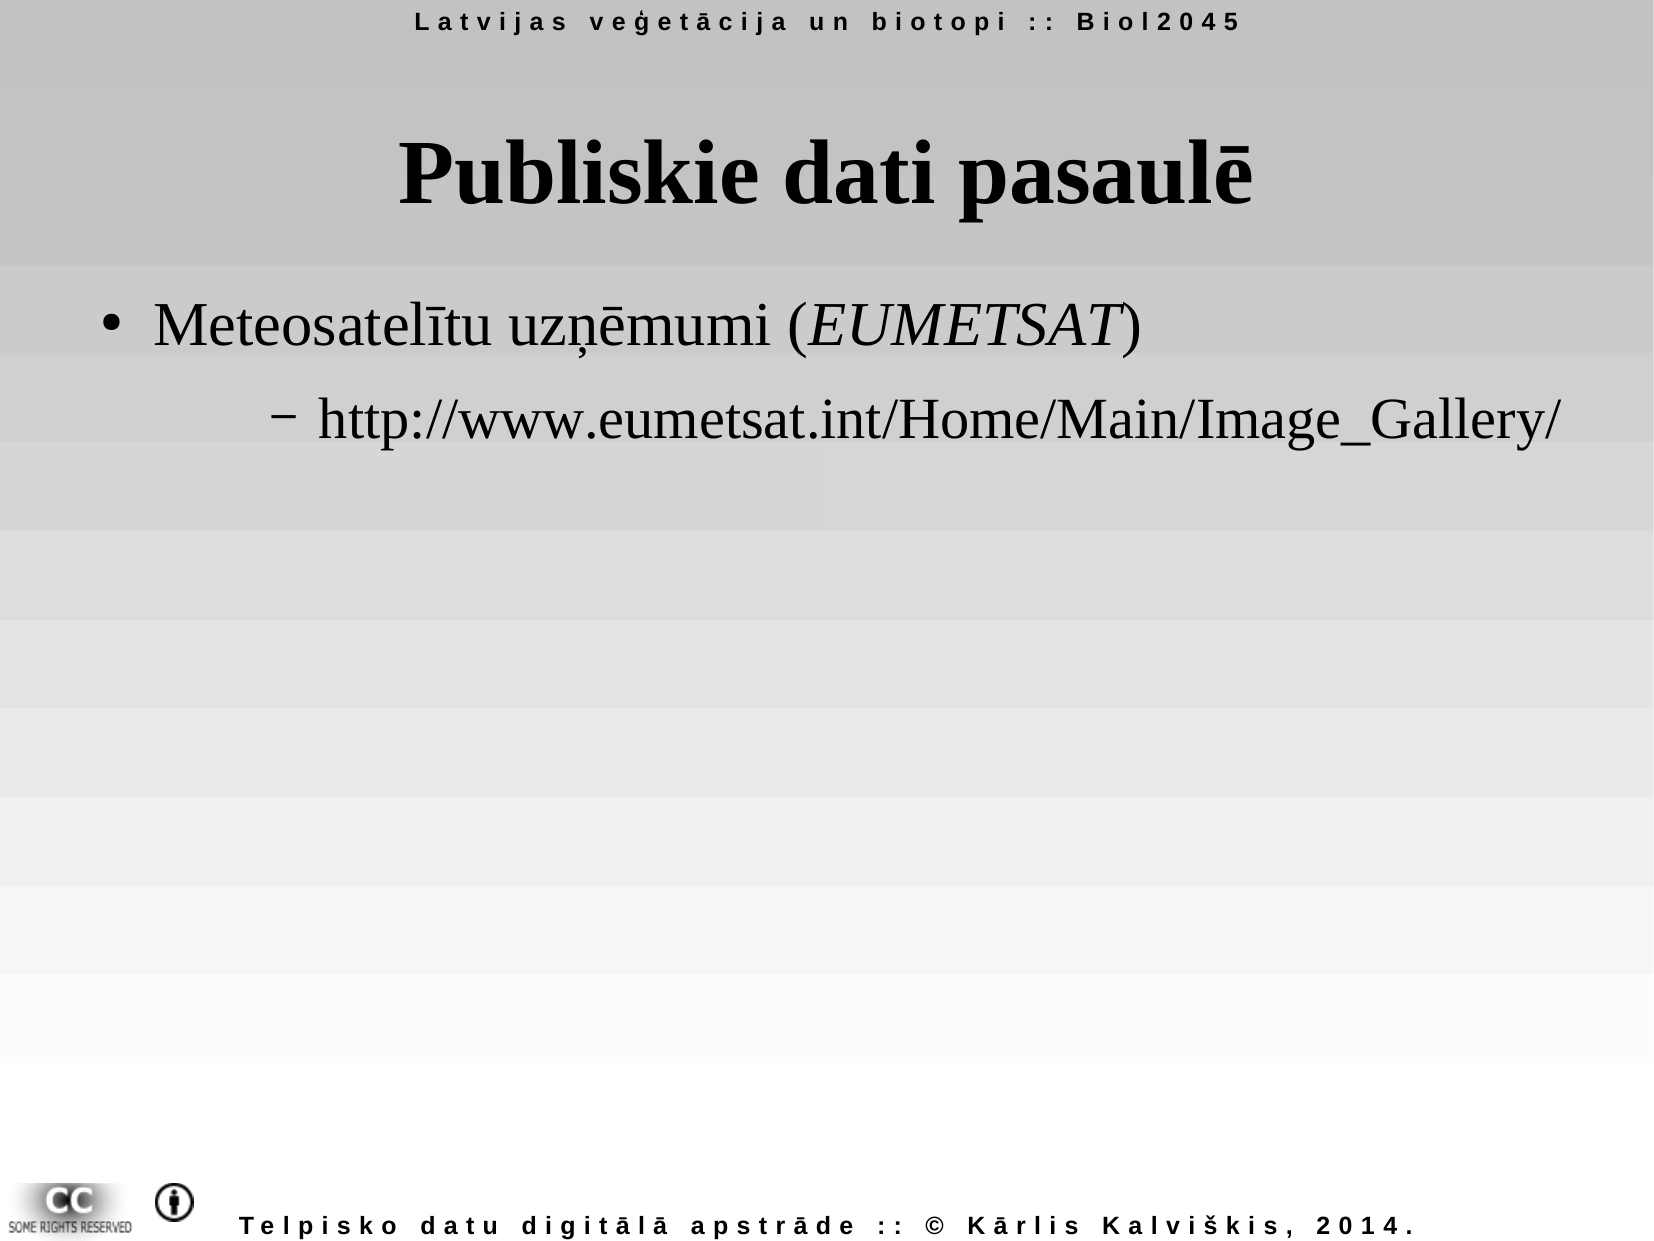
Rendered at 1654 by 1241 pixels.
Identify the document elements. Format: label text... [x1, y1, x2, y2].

picture [0, 0, 1654, 1241]
list Meteosatelītu uzņēmumi (EUMETSAT) http://www.eumetsat.int/Home/Main/Image_Gallery/ [82, 289, 1571, 1098]
title Publiskie dati pasaulē [29, 56, 1625, 289]
